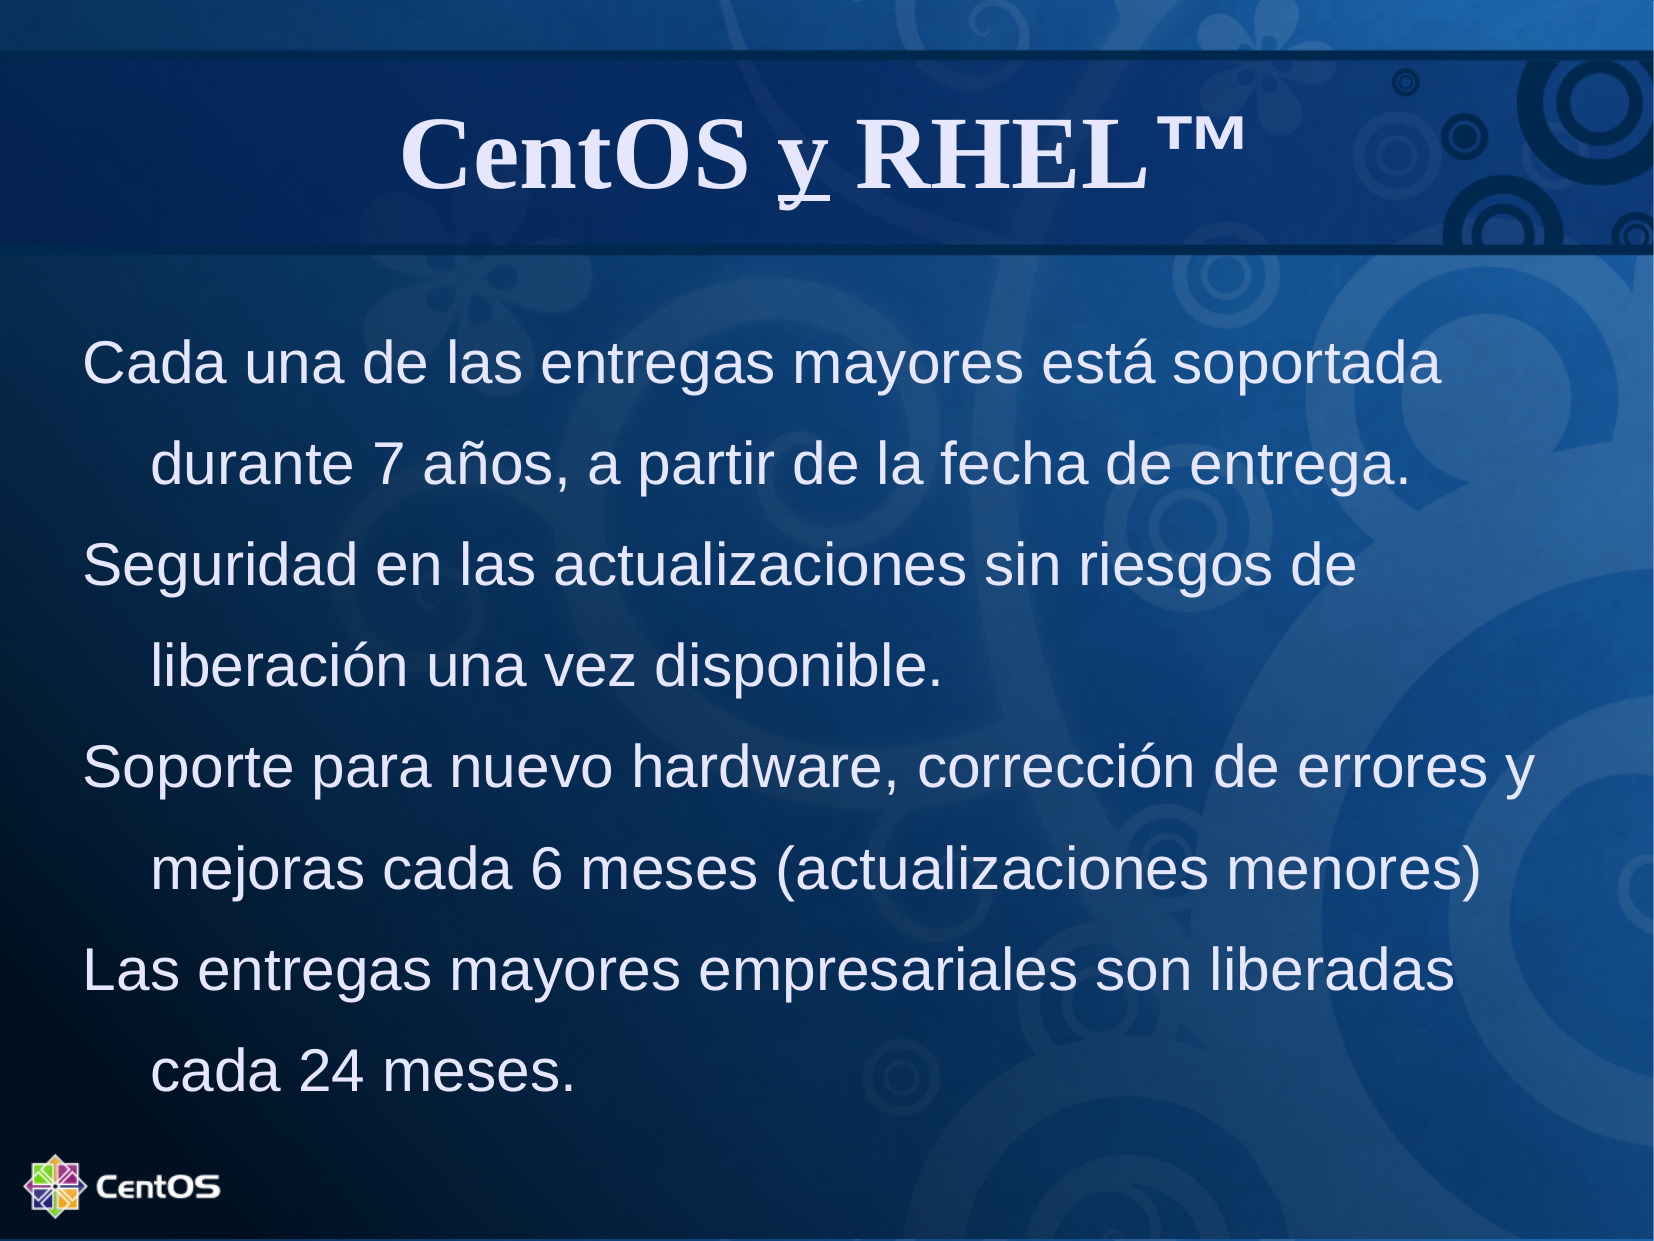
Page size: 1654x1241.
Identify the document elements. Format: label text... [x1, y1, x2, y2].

picture [0, 0, 1654, 1241]
title CentOS y RHEL™ [82, 56, 1571, 250]
subtitle Cada una de las entregas mayores está soportada durante 7 años, a partir de la fecha de entrega. Seguridad en las actualizaciones sin riesgos de liberación una vez disponible. Soporte para nuevo hardware, corrección de errores y mejoras cada 6 meses (actualizaciones menores) Las entregas mayores empresariales son liberadas cada 24 meses. [82, 297, 1571, 1102]
